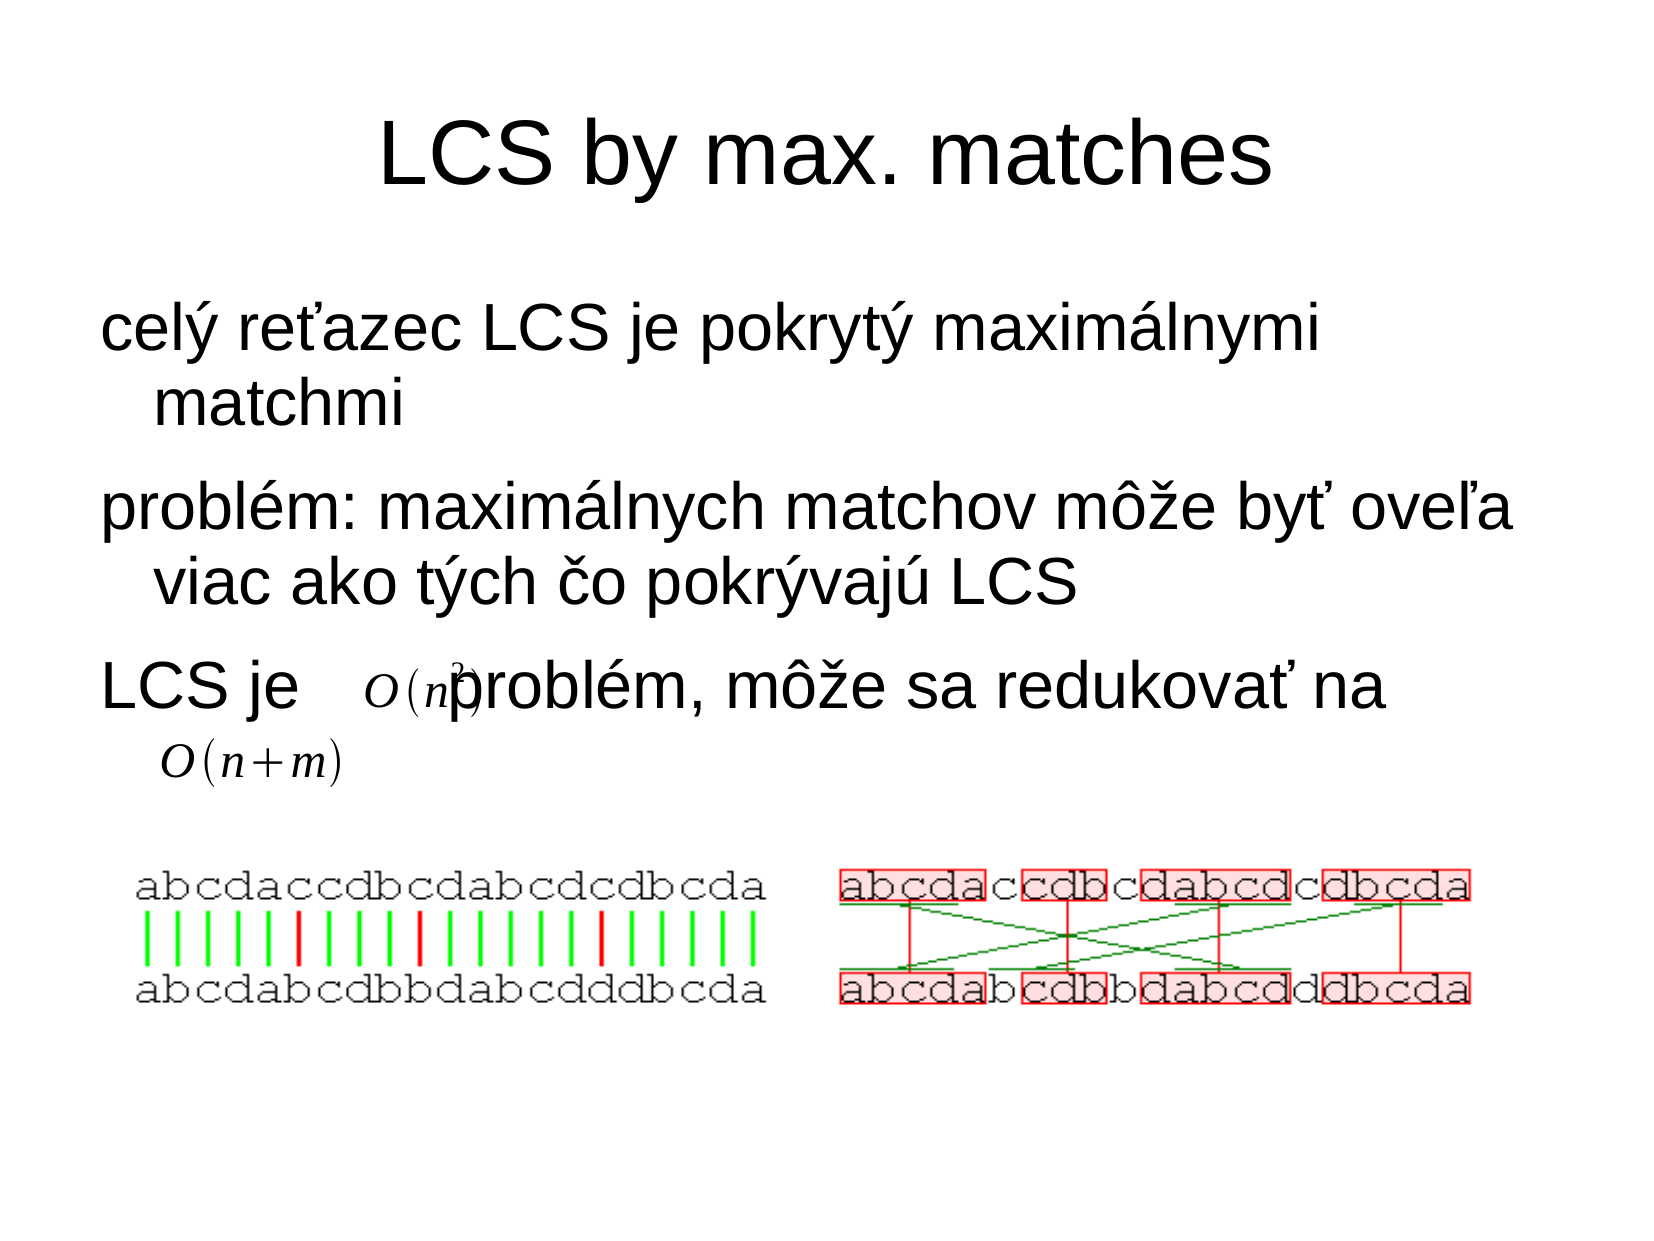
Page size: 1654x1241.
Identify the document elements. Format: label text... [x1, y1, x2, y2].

chart [363, 655, 485, 720]
chart [159, 734, 344, 792]
title LCS by max. matches [82, 49, 1571, 257]
chart [768, 589, 887, 618]
list celý reťazec LCS je pokrytý maximálnymi matchmi problém: maximálnych matchov môže byť oveľa viac ako tých čo pokrývajú LCS LCS je problém, môže sa redukovať na [82, 290, 1571, 1094]
